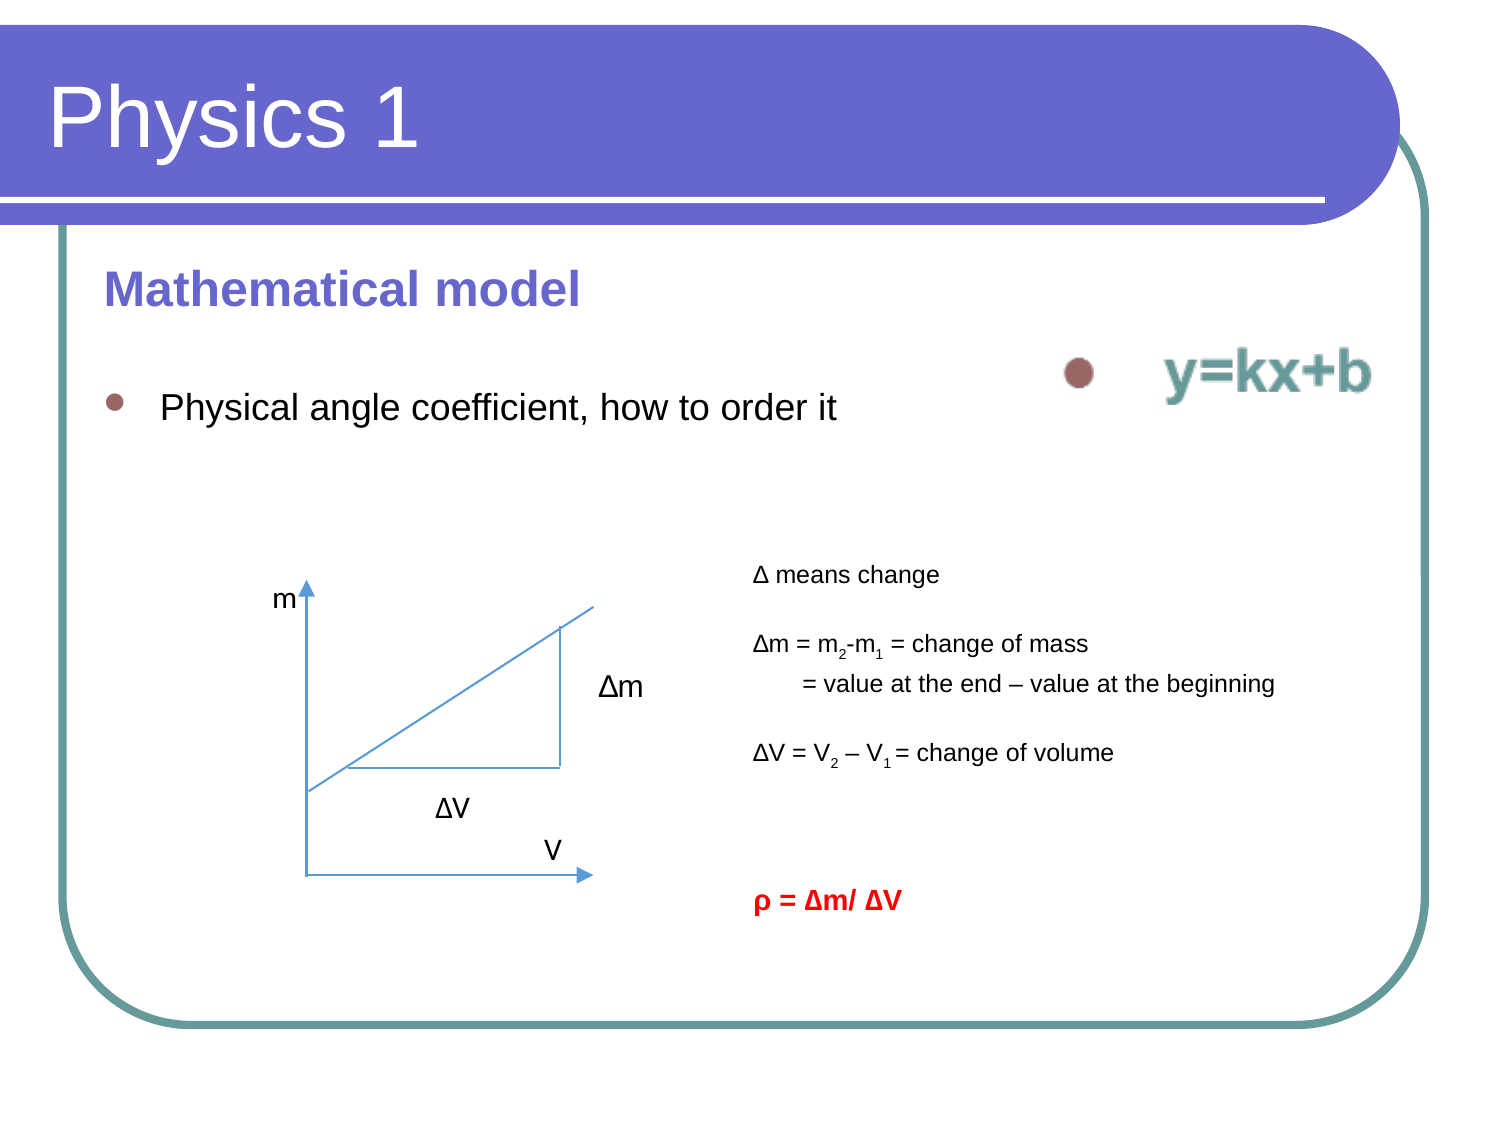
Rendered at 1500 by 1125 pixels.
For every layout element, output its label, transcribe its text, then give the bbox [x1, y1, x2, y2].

picture [265, 538, 672, 919]
list Mathematical model Physical angle coefficient, how to order it [88, 255, 1389, 981]
text_box ∆ means change ∆m = m2-m1 = change of mass = value at the end – value at the beginning ∆V = V2 – V1 = change of volume ρ = ∆m/ ∆V [738, 550, 1389, 1006]
picture [1033, 314, 1410, 444]
title Physics 1 [32, 37, 1347, 188]
